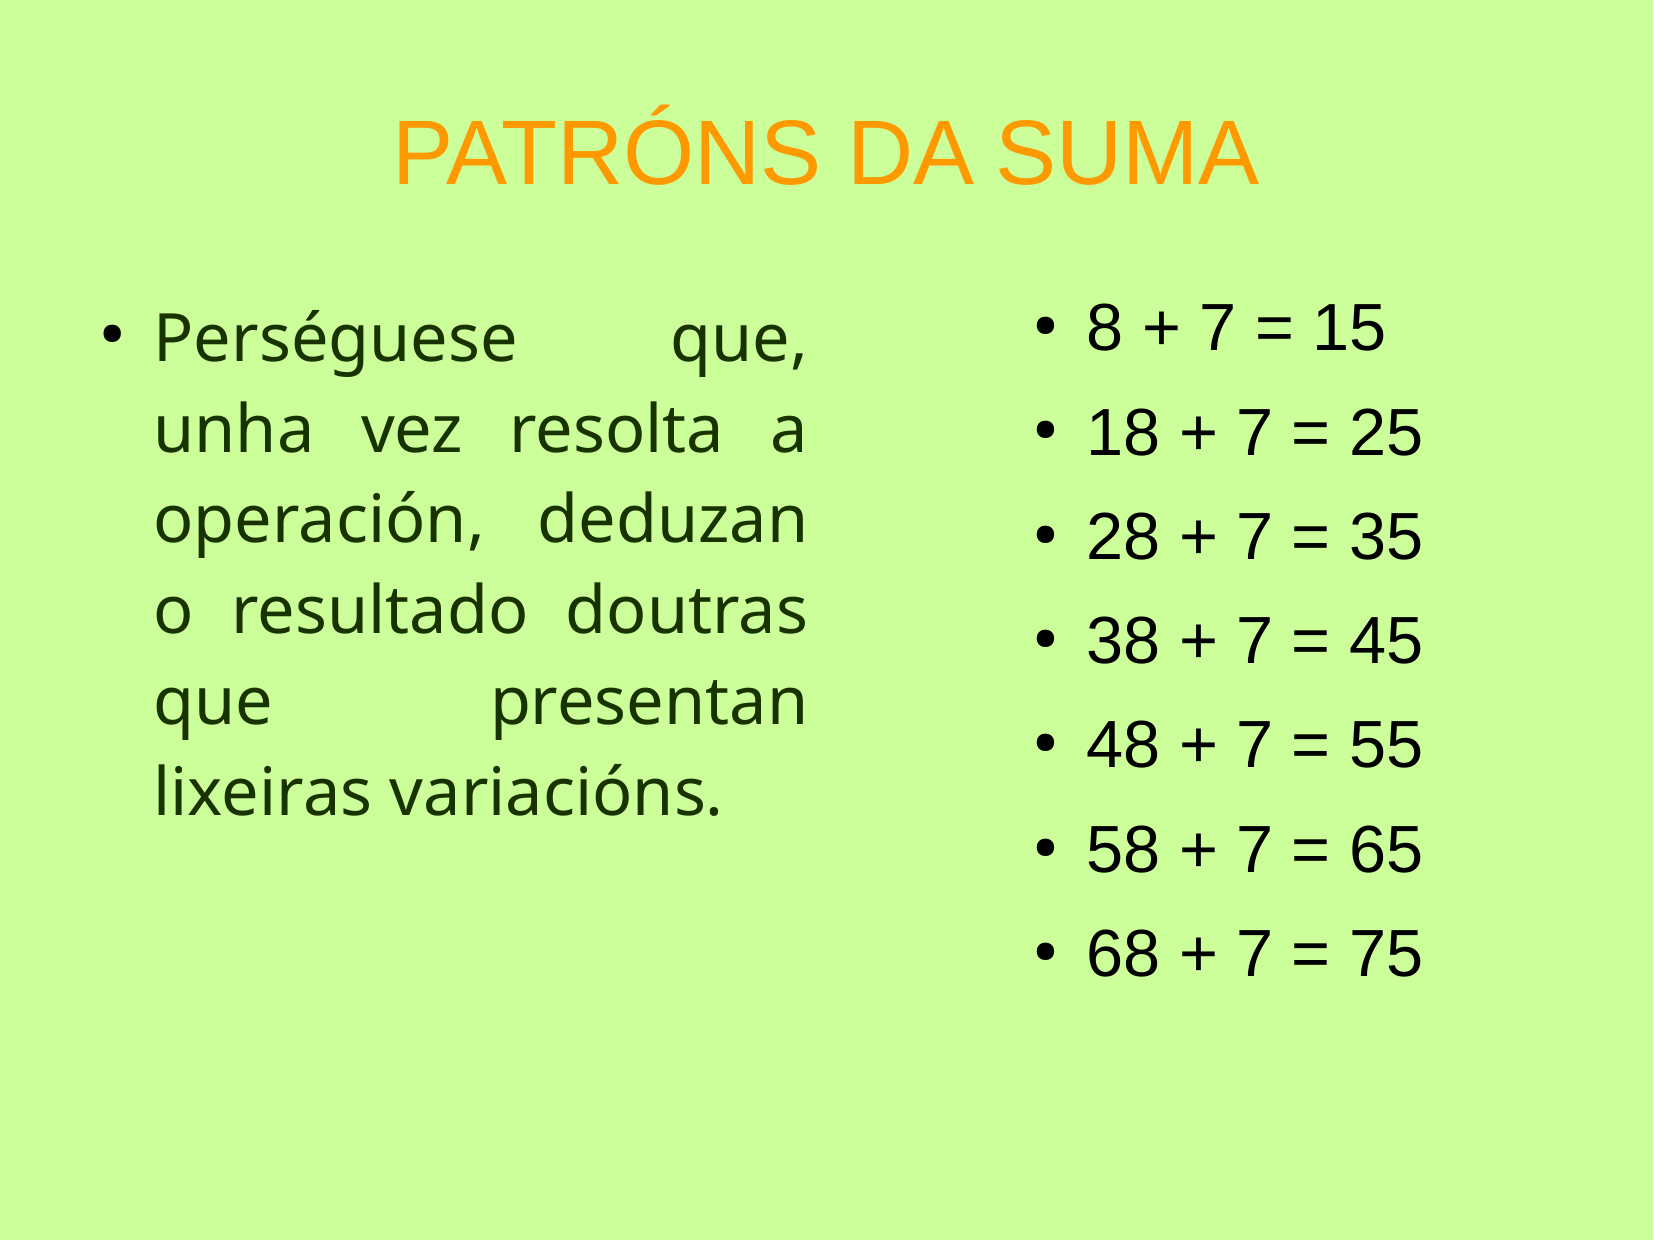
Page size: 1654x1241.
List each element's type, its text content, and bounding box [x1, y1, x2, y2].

list Perséguese que, unha vez resolta a operación, deduzan o resultado doutras que presentan lixeiras variacións. [82, 290, 809, 1010]
title PATRÓNS DA SUMA [82, 49, 1571, 257]
list 8 + 7 = 15 18 + 7 = 25 28 + 7 = 35 38 + 7 = 45 48 + 7 = 55 58 + 7 = 65 68 + 7 = 75 [1015, 290, 1572, 1010]
